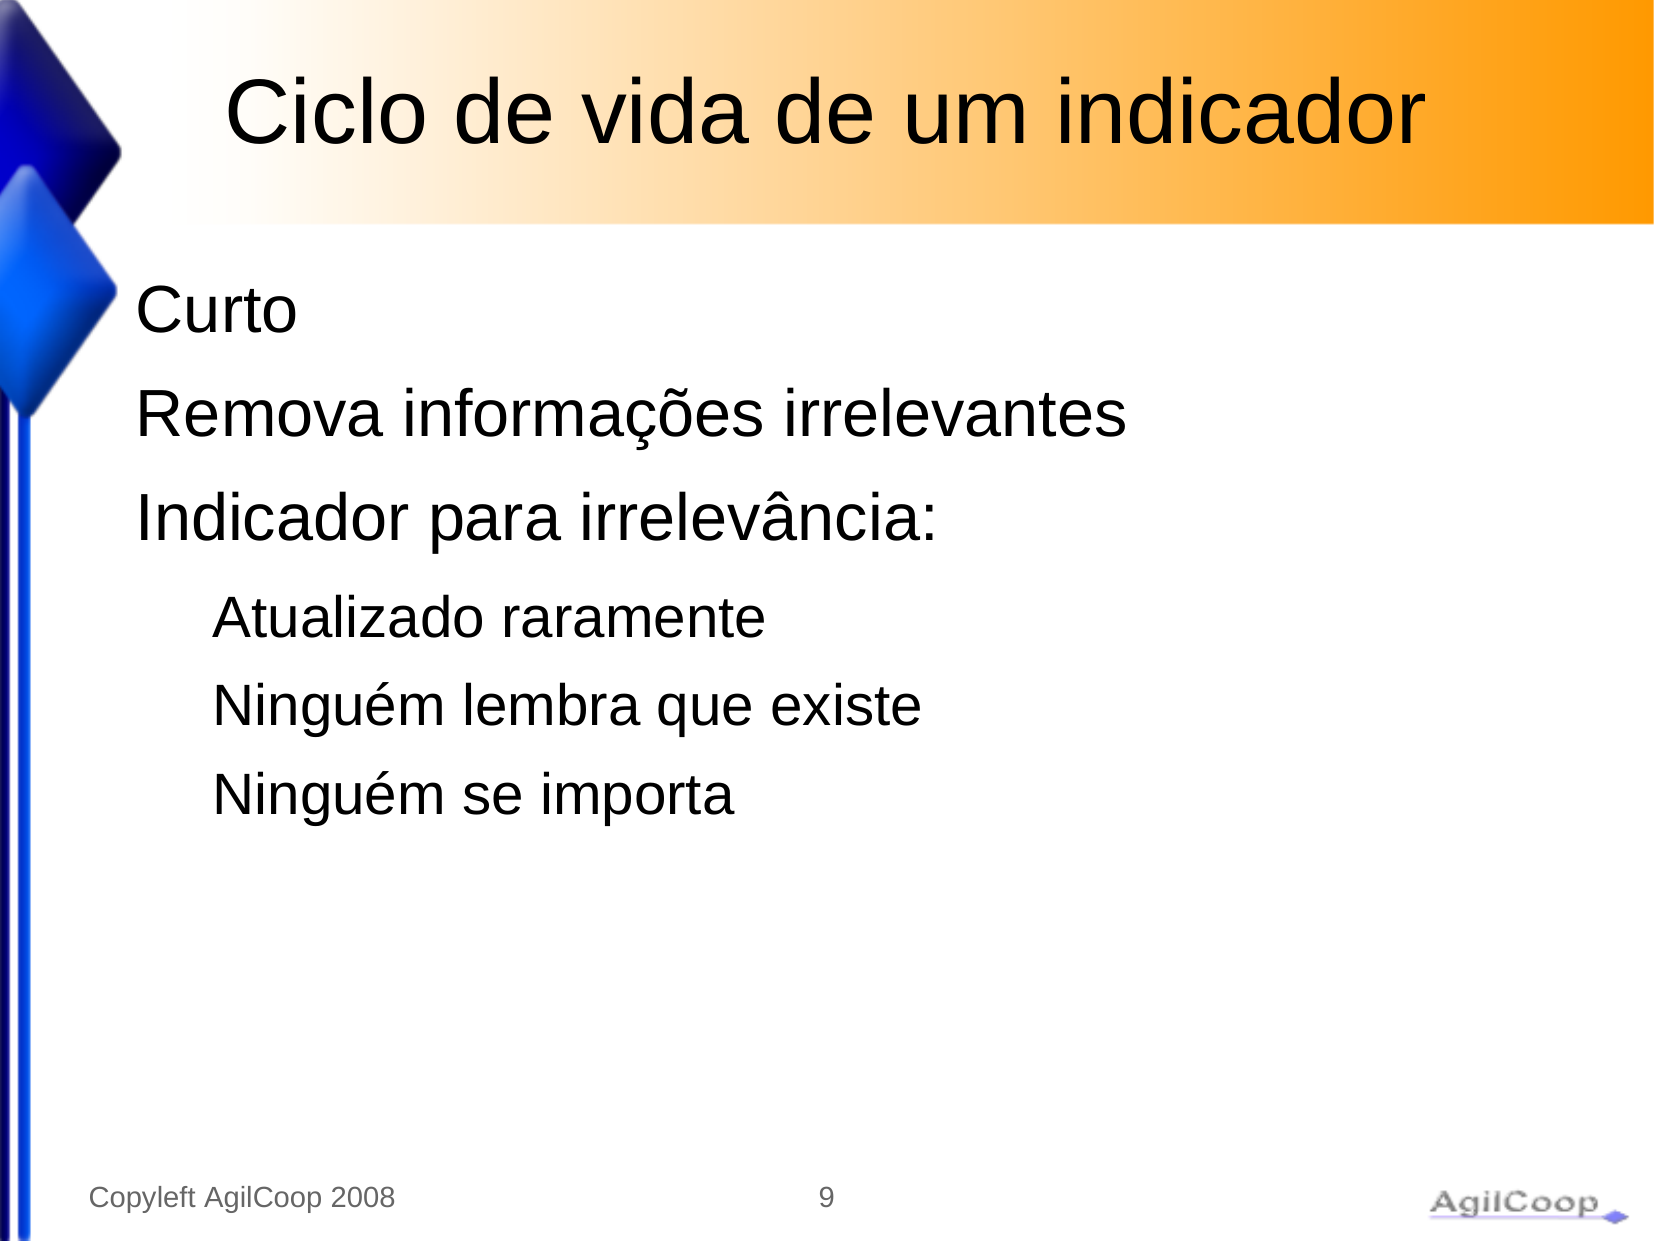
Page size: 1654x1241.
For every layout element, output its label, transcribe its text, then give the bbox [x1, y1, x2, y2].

picture [0, 0, 1654, 1241]
list Curto Remova informações irrelevantes Indicador para irrelevância: Atualizado raramente Ninguém lembra que existe Ninguém se importa [118, 271, 1607, 1123]
title Ciclo de vida de um indicador [82, 8, 1571, 216]
